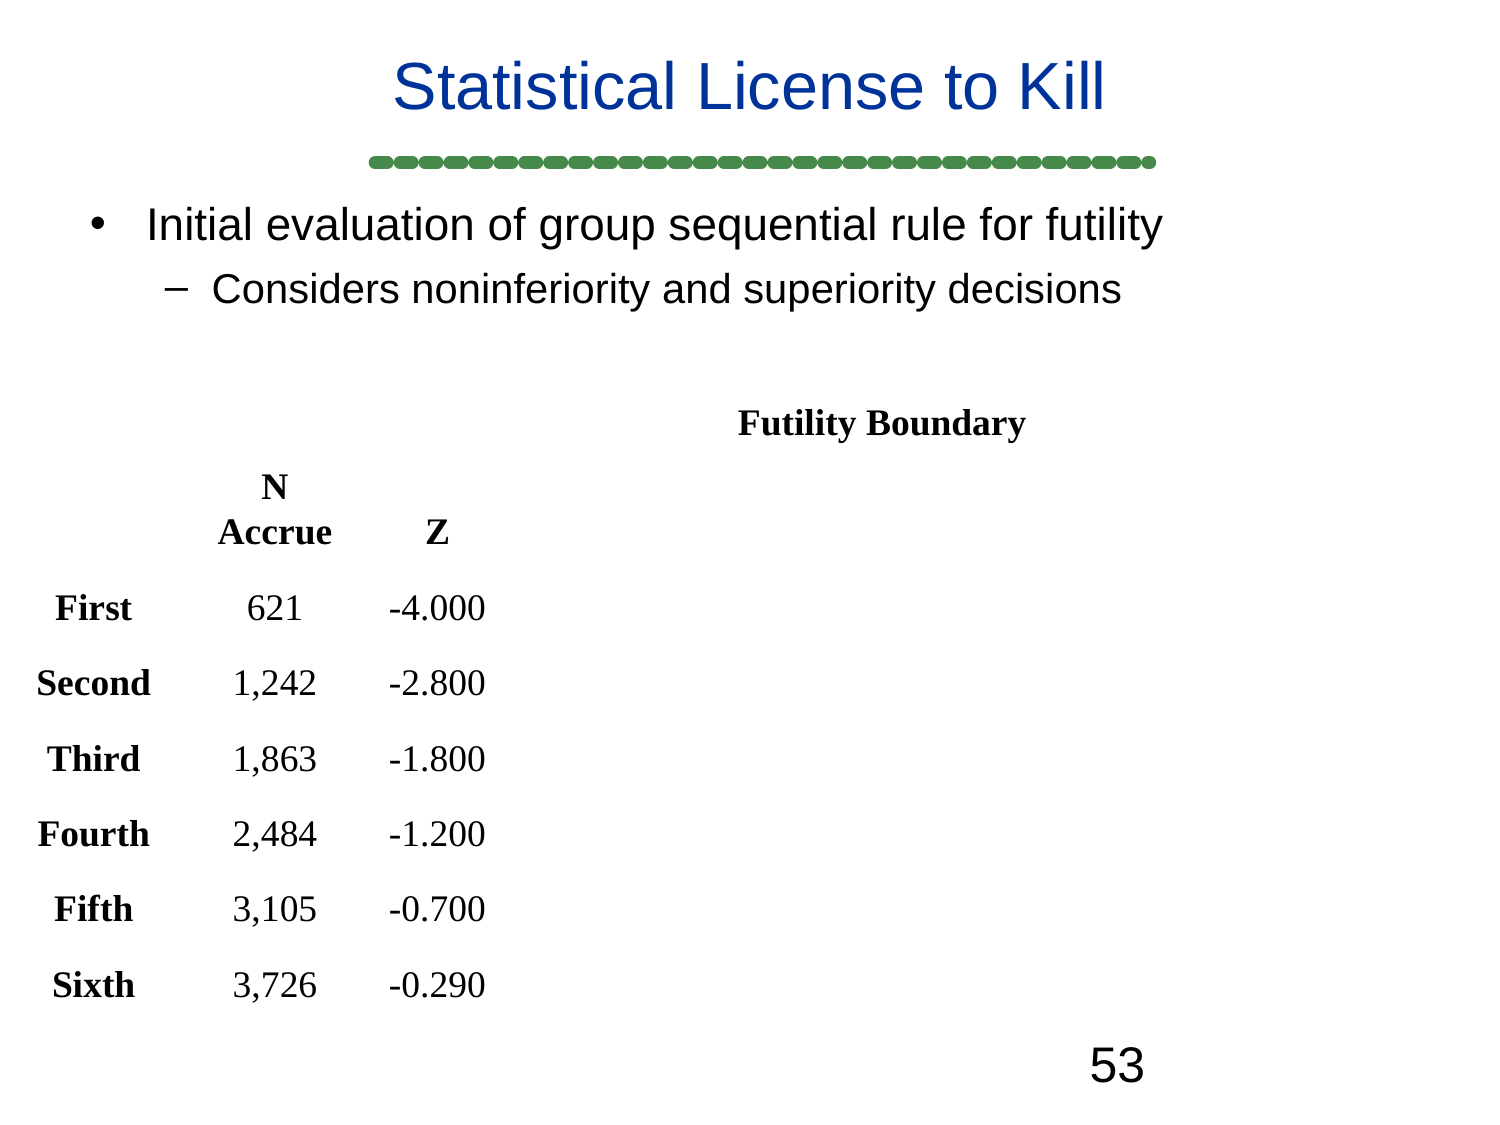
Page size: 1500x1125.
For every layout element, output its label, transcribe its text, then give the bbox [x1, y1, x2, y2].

title Statistical License to Kill [37, 24, 1463, 141]
table_cell -0.290 [363, 937, 512, 1012]
table_cell [851, 451, 1402, 560]
table_header Futility Boundary [363, 376, 1402, 450]
table_cell [513, 451, 850, 560]
table_cell -1.200 [363, 786, 512, 862]
table_cell Third [1, 711, 187, 786]
table_cell [851, 937, 1402, 1012]
table_cell [851, 786, 1402, 862]
table_cell -2.800 [363, 635, 512, 711]
table_cell [851, 561, 1402, 635]
table_header [1, 376, 187, 560]
table_cell 621 [188, 561, 362, 635]
table_cell N Accrue [188, 450, 362, 560]
table_cell -1.800 [363, 711, 512, 786]
table_cell Z [363, 451, 512, 560]
table_cell [513, 786, 850, 862]
table_cell 2,484 [188, 786, 362, 862]
table_cell Fourth [1, 786, 187, 862]
list Initial evaluation of group sequential rule for futility Considers noninferiority and superiority decisions [75, 187, 1426, 1050]
table_cell [851, 862, 1402, 937]
table_cell [851, 711, 1402, 786]
table_cell 1,242 [188, 635, 362, 711]
table_cell First [1, 561, 187, 635]
table_cell Sixth [1, 937, 187, 1012]
table_cell 3,105 [188, 862, 362, 937]
table_cell Fifth [1, 862, 187, 937]
table_cell [513, 561, 850, 635]
table_cell [513, 937, 850, 1012]
table_cell 3,726 [188, 937, 362, 1012]
table_header [188, 376, 362, 450]
table_cell -0.700 [363, 862, 512, 937]
table_cell [513, 635, 850, 711]
table_cell Second [1, 635, 187, 711]
table_cell -4.000 [363, 561, 512, 635]
table_cell [851, 635, 1402, 711]
table_cell 1,863 [188, 711, 362, 786]
table_cell [513, 711, 850, 786]
table_cell [513, 862, 850, 937]
